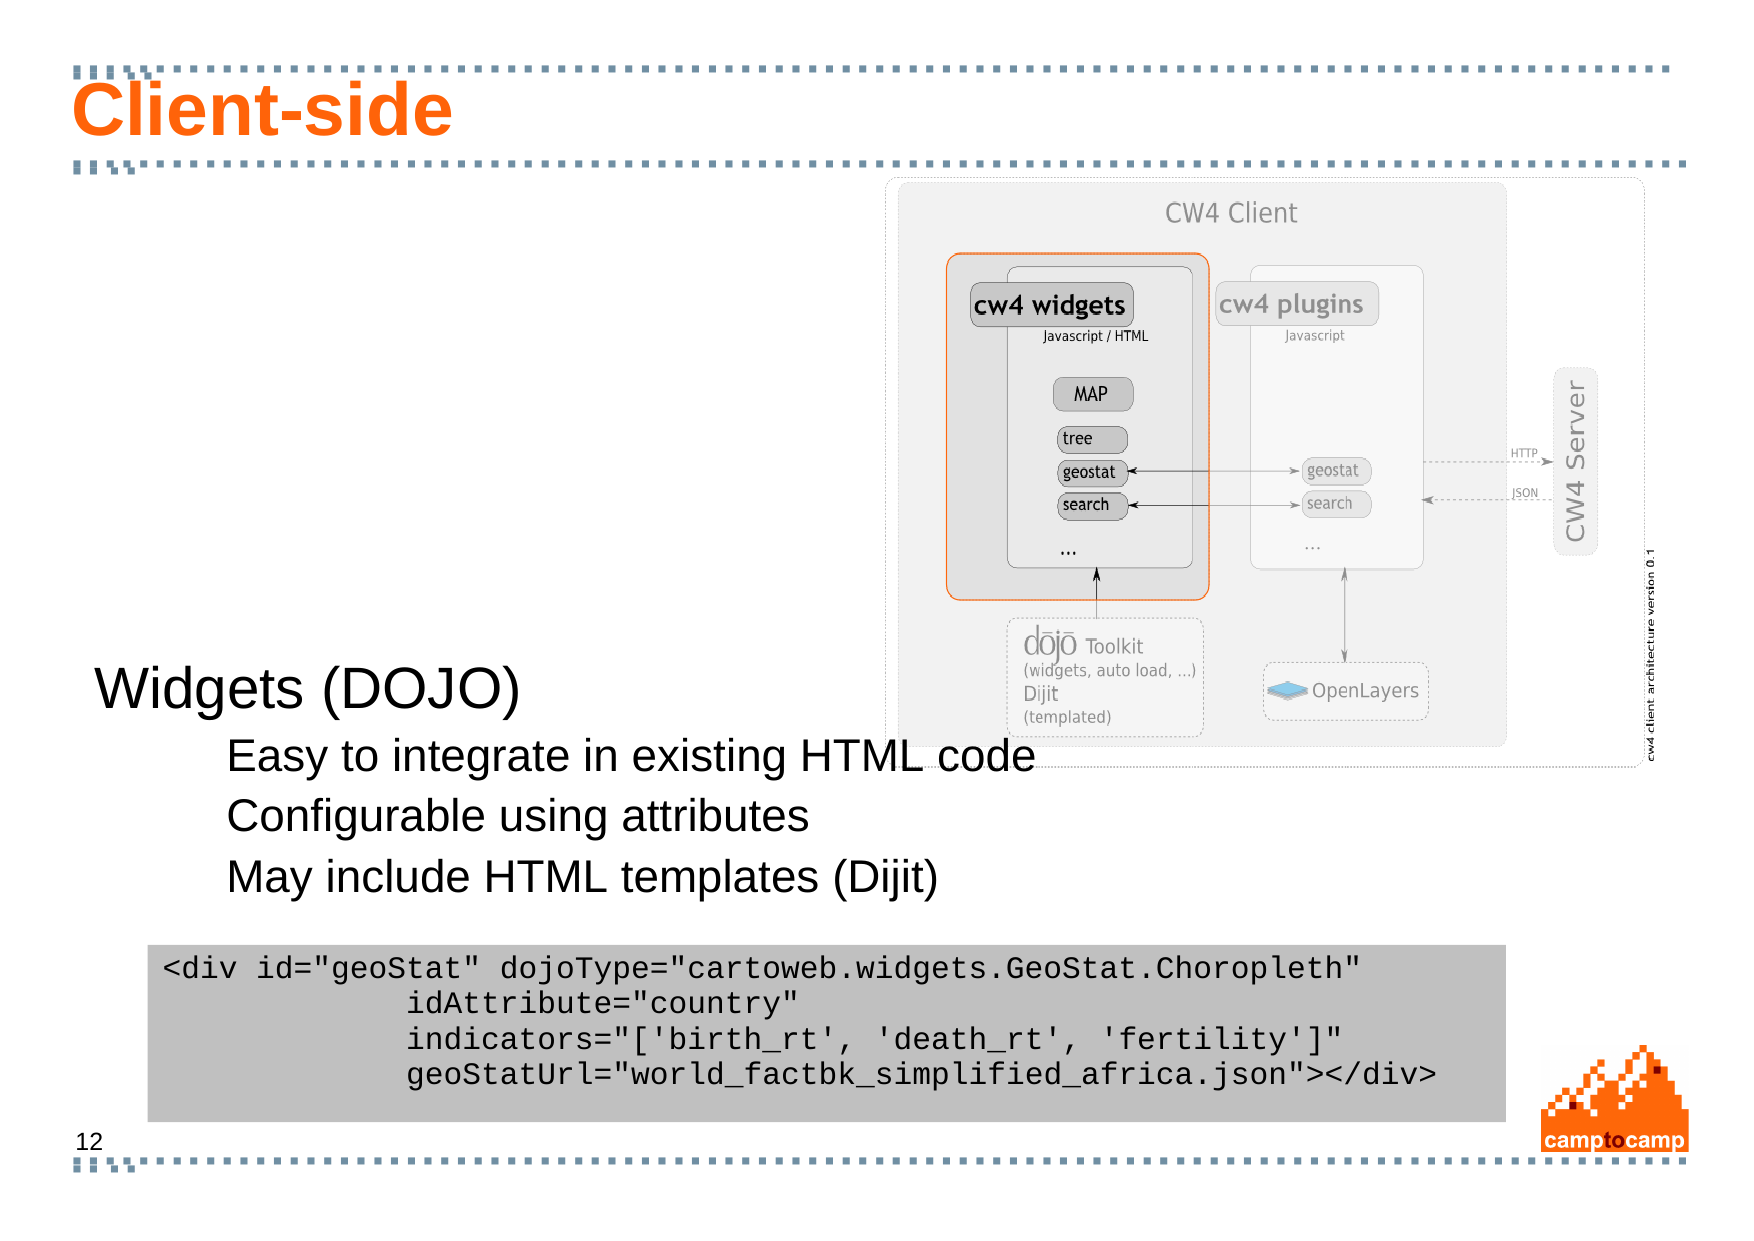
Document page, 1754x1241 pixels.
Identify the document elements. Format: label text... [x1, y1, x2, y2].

text_box <div id="geoStat" dojoType="cartoweb.widgets.GeoStat.Choropleth" idAttribute="country" indicators="['birth_rt', 'death_rt', 'fertility']" geoStatUrl="world_factbk_simplified_africa.json"></div> [147, 944, 1506, 1123]
picture [1541, 1045, 1689, 1152]
title Client-side [71, 67, 1689, 152]
picture [885, 177, 1654, 655]
list Widgets (DOJO) Easy to integrate in existing HTML code Configurable using attributes May include HTML templates (Dijit) [94, 655, 1654, 1066]
